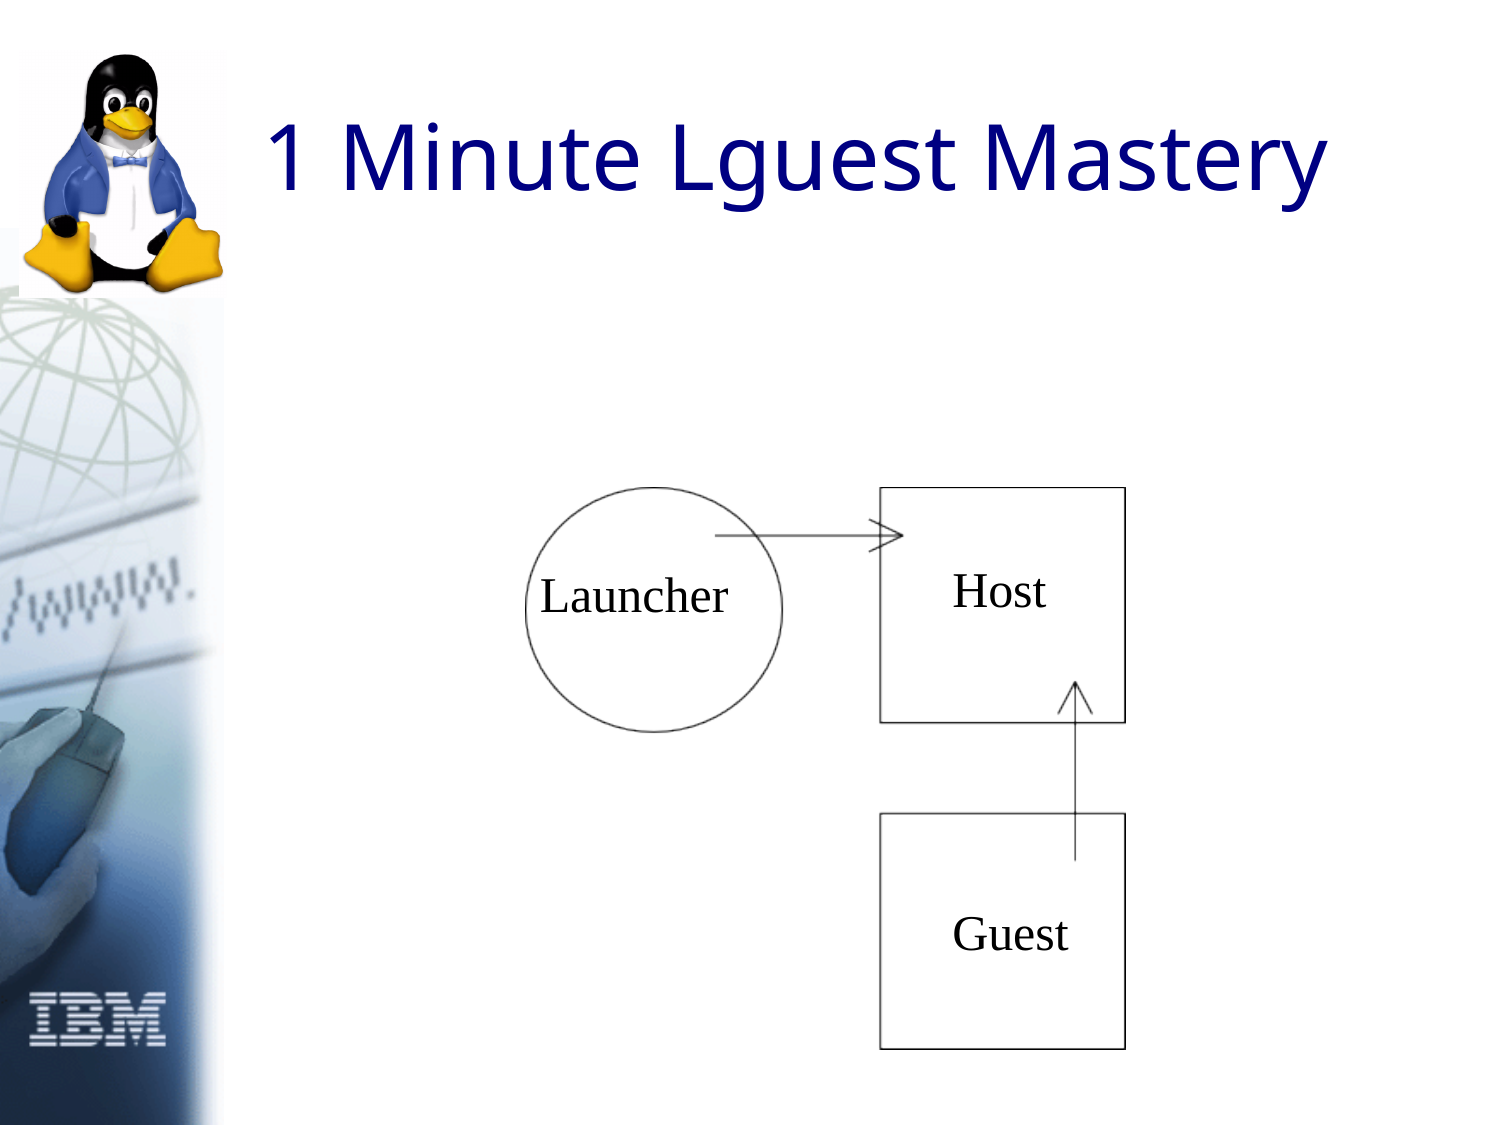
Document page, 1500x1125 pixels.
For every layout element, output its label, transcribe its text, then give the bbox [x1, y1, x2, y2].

text_box Host [937, 562, 1163, 633]
title 1 Minute Lguest Mastery [262, 37, 1413, 273]
text_box Guest [937, 904, 1084, 976]
text_box Launcher [525, 567, 751, 638]
picture [525, 487, 1126, 1051]
